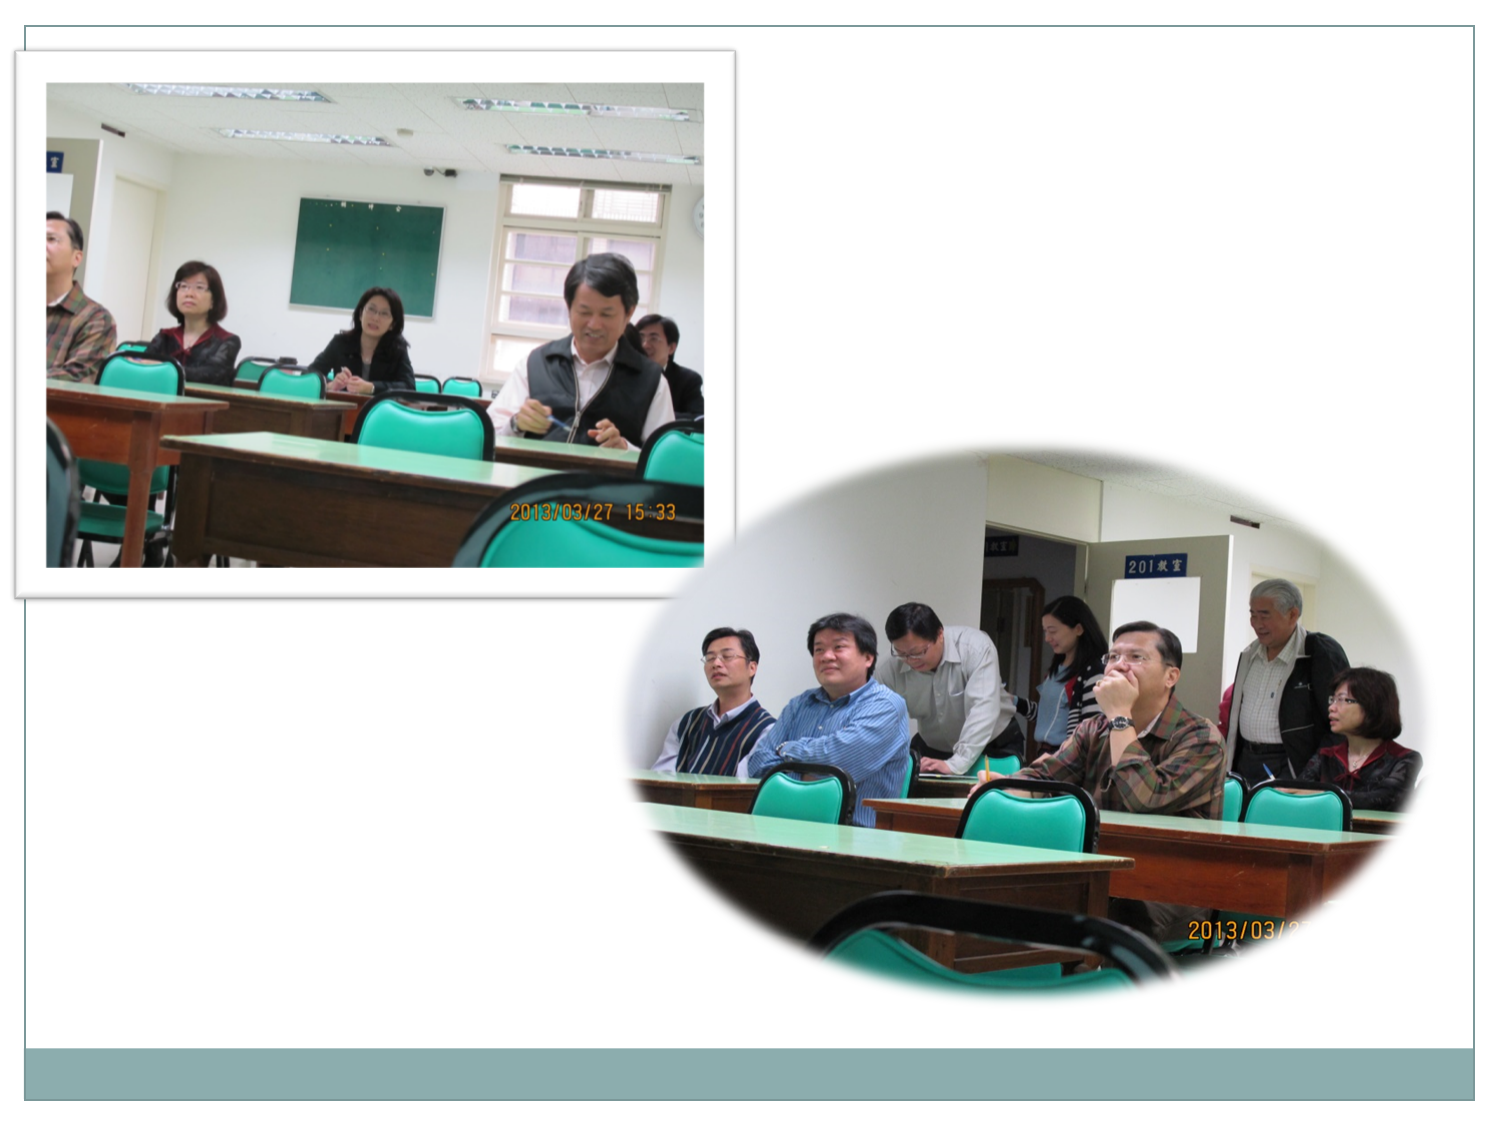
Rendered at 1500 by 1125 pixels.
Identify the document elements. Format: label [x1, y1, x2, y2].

picture [4, 40, 1442, 1011]
